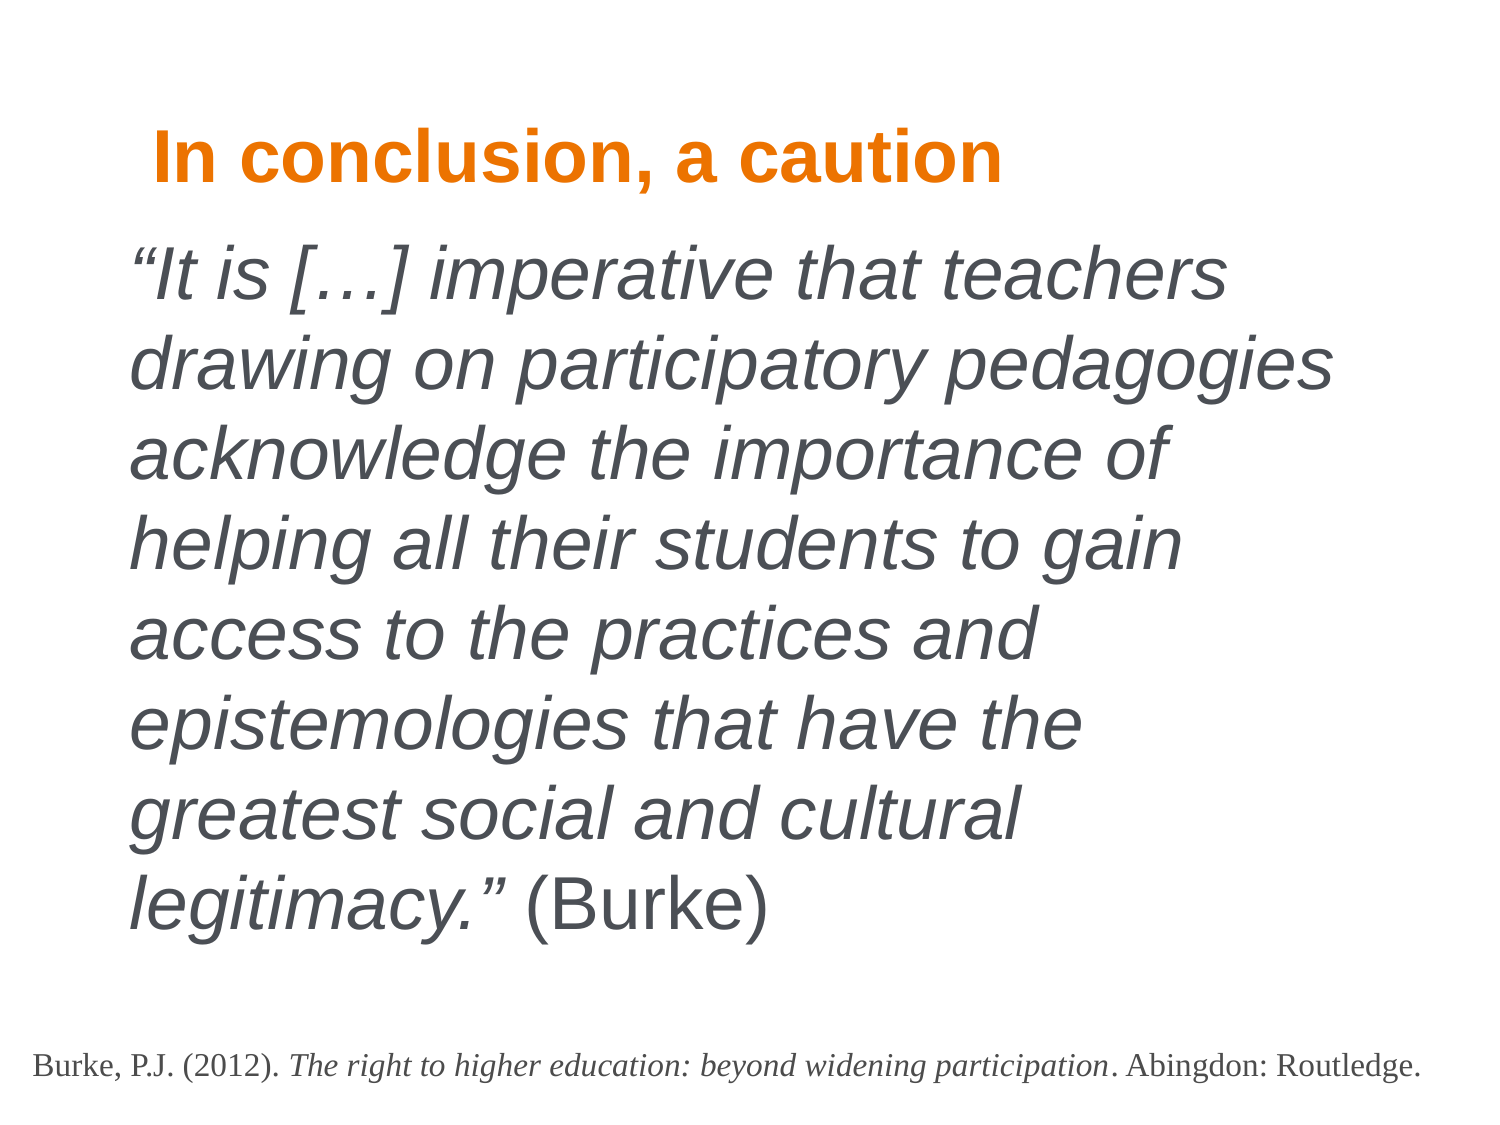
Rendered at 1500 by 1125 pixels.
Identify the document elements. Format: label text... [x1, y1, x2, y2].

text_box Burke, P.J. (2012). The right to higher education: beyond widening participation. Abingdon: Routledge. [17, 1035, 1471, 1091]
text_box In conclusion, a caution [137, 99, 1375, 205]
text_box “It is […] imperative that teachers drawing on participatory pedagogies acknowledge the importance of helping all their students to gain access to the practices and epistemologies that have the greatest social and cultural legitimacy.” (Burke) [129, 224, 1359, 696]
